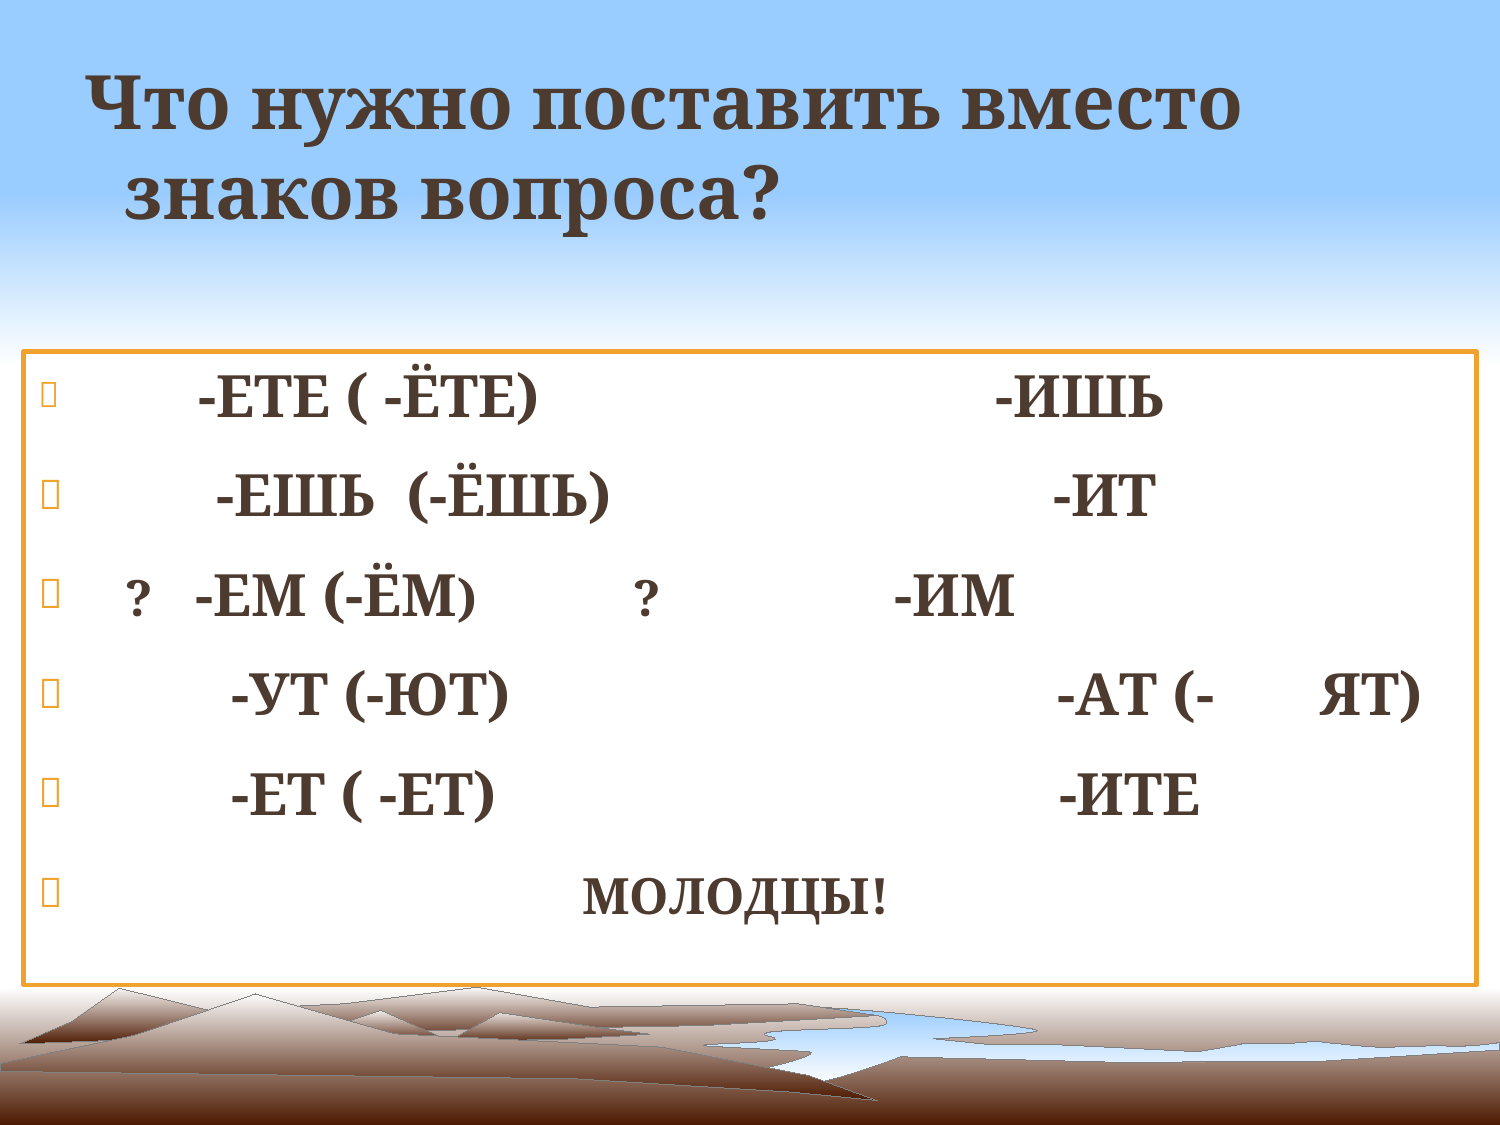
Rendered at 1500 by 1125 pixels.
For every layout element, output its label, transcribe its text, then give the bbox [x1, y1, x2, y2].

title Что нужно поставить вместо знаков вопроса? [70, 46, 1421, 293]
list -ЕТЕ ( -ЁТЕ) -ИШЬ -ЕШЬ (-ЁШЬ) -ИТ ? -ЕМ (-ЁМ) ? -ИМ -УТ (-ЮТ) -АТ (- ЯТ) -ЕТ ( -ЕТ) -ИТЕ МОЛОДЦЫ! [23, 351, 1477, 986]
